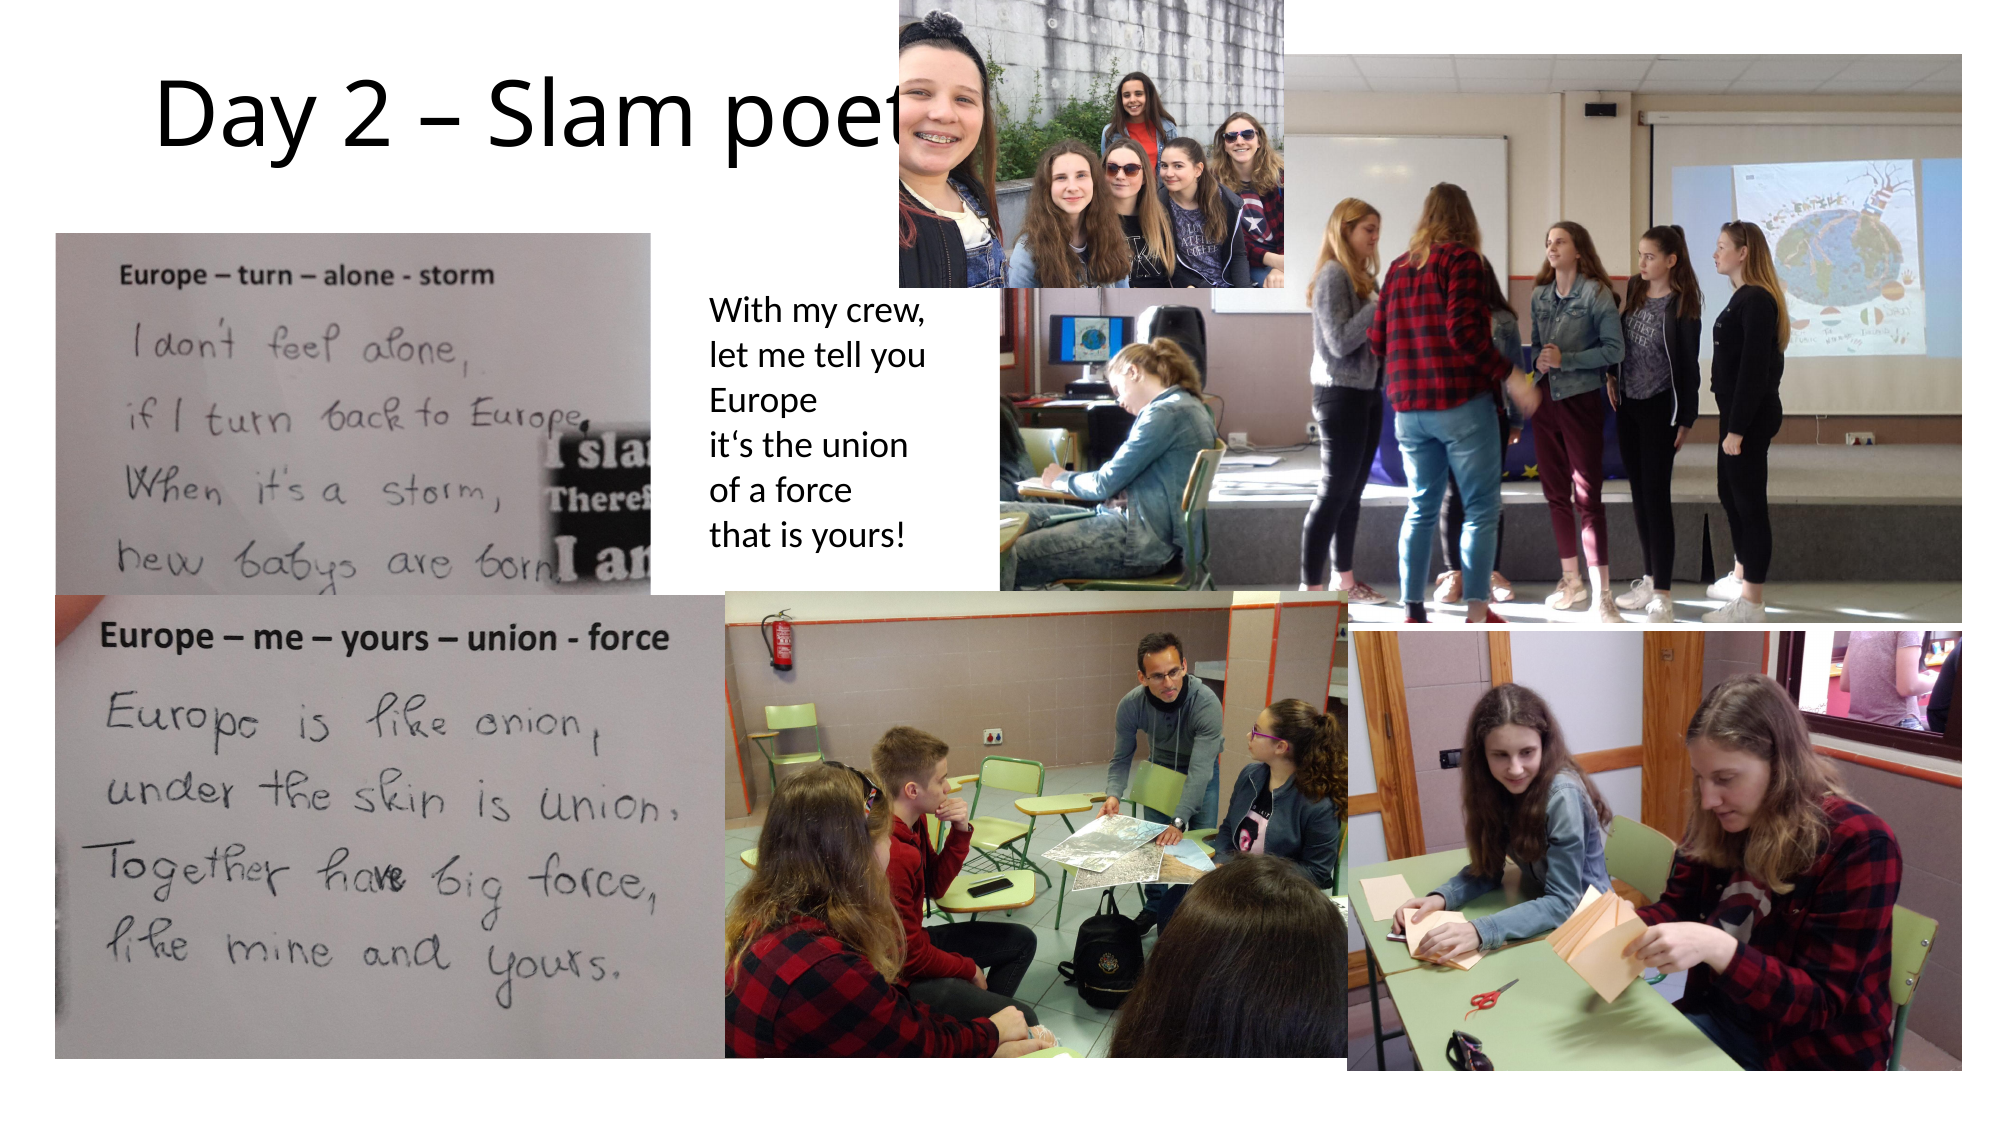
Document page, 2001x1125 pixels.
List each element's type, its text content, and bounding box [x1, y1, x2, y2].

picture [55, 0, 1962, 1071]
text_box With my crew, let me tell you Europe it‘s the union of a force that is yours! [694, 277, 999, 563]
title Day 2 – Slam poetry [137, 59, 899, 278]
